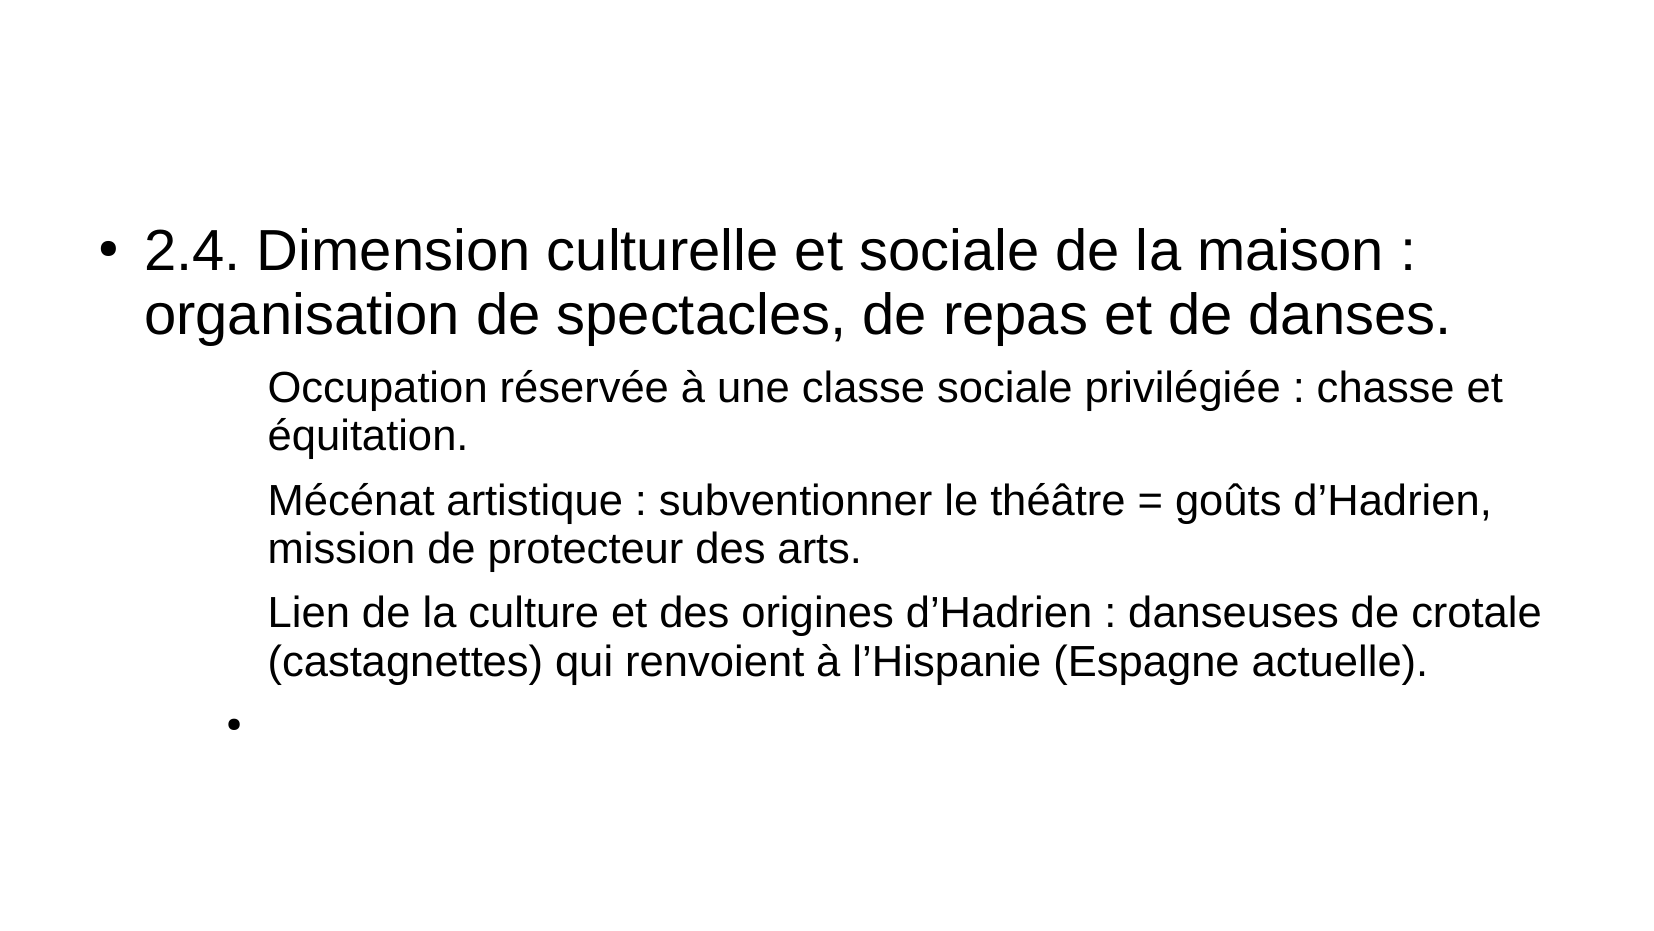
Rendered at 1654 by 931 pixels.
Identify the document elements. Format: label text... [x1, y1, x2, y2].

list 2.4. Dimension culturelle et sociale de la maison : organisation de spectacles, de repas et de danses. Occupation réservée à une classe sociale privilégiée : chasse et équitation. Mécénat artistique : subventionner le théâtre = goûts d’Hadrien, mission de protecteur des arts. Lien de la culture et des origines d’Hadrien : danseuses de crotale (castagnettes) qui renvoient à l’Hispanie (Espagne actuelle). [82, 217, 1571, 758]
